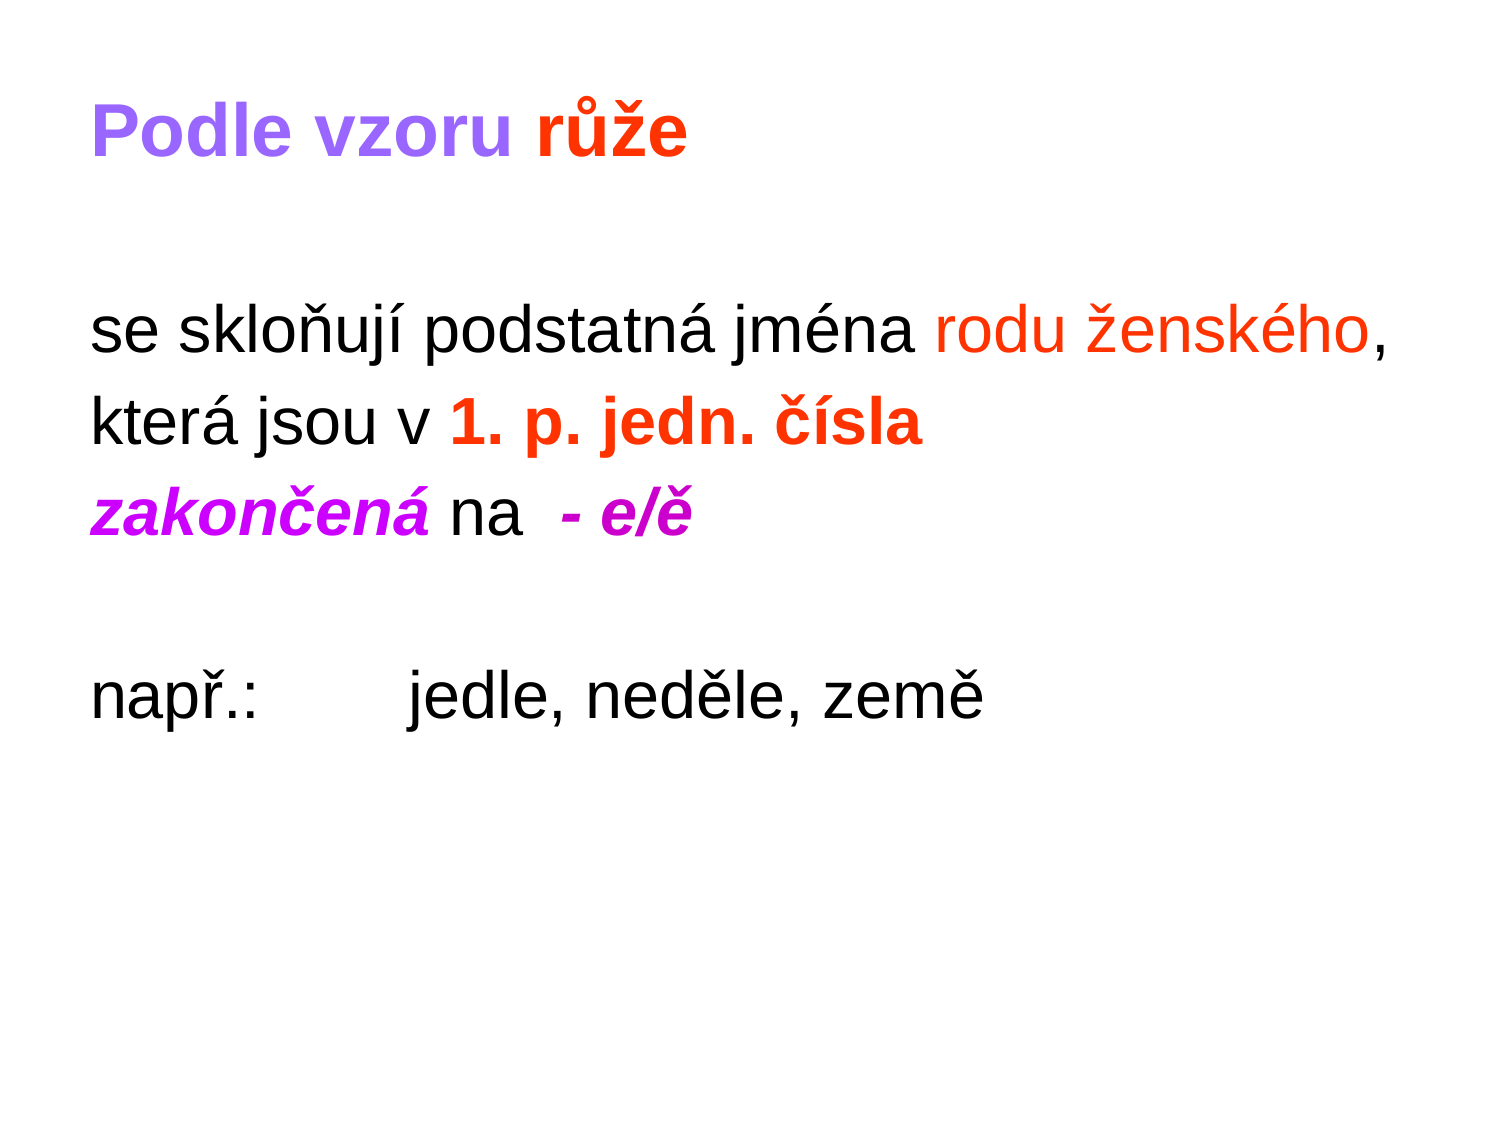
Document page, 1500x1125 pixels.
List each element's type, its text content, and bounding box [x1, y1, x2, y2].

list Podle vzoru růže se skloňují podstatná jména rodu ženského, která jsou v 1. p. jedn. čísla zakončená na - e/ě např.: jedle, neděle, země [75, 81, 1426, 1005]
